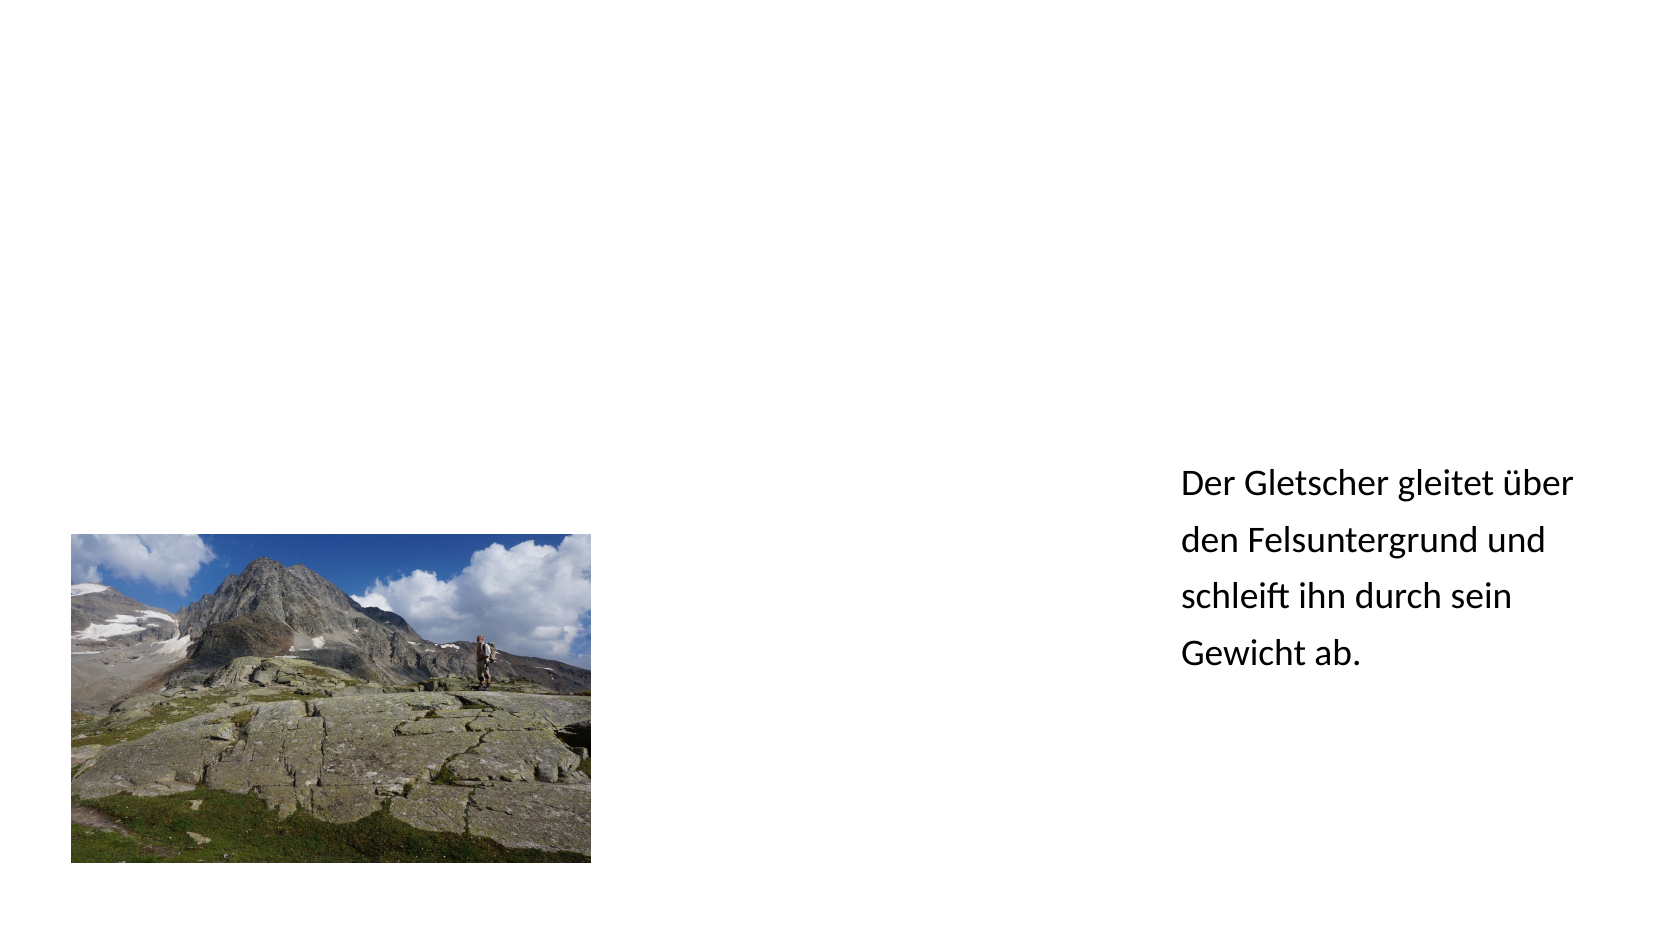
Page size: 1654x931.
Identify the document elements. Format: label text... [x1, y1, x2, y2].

picture [71, 534, 591, 863]
list Der Gletscher gleitet über den Felsuntergrund und schleift ihn durch sein Gewicht ab. [1181, 448, 1607, 745]
